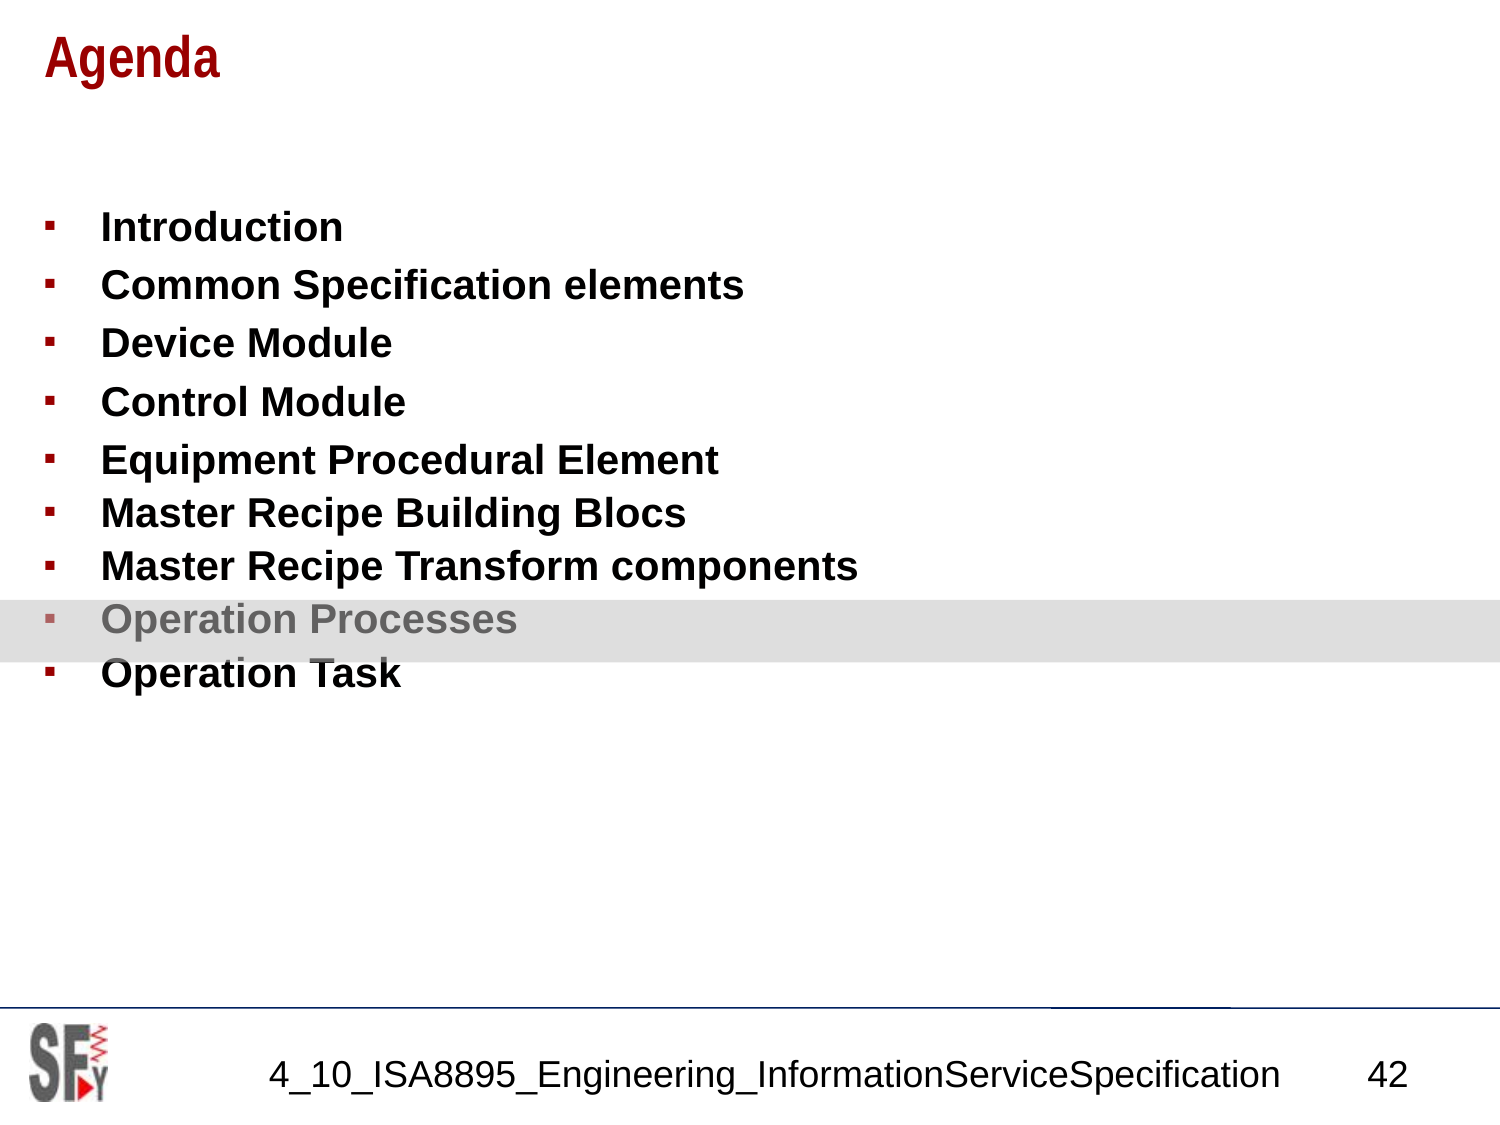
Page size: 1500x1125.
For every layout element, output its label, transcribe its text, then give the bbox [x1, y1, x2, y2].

slide_number <numéro> [1352, 1034, 1490, 1103]
picture [29, 1023, 108, 1102]
list Introduction Common Specification elements Device Module Control Module Equipment Procedural Element Master Recipe Building Blocs Master Recipe Transform components Operation Processes Operation Task [29, 184, 1471, 599]
title Agenda [29, 12, 1471, 138]
text_box [0, 599, 1500, 663]
footer 4_10_ISA8895_Engineering_InformationServiceSpecification [253, 1034, 1336, 1103]
list Introduction Common Specification elements Device Module Control Module Equipment Procedural Element Master Recipe Building Blocs Master Recipe Transform components Operation Processes Operation Task [29, 663, 1471, 988]
